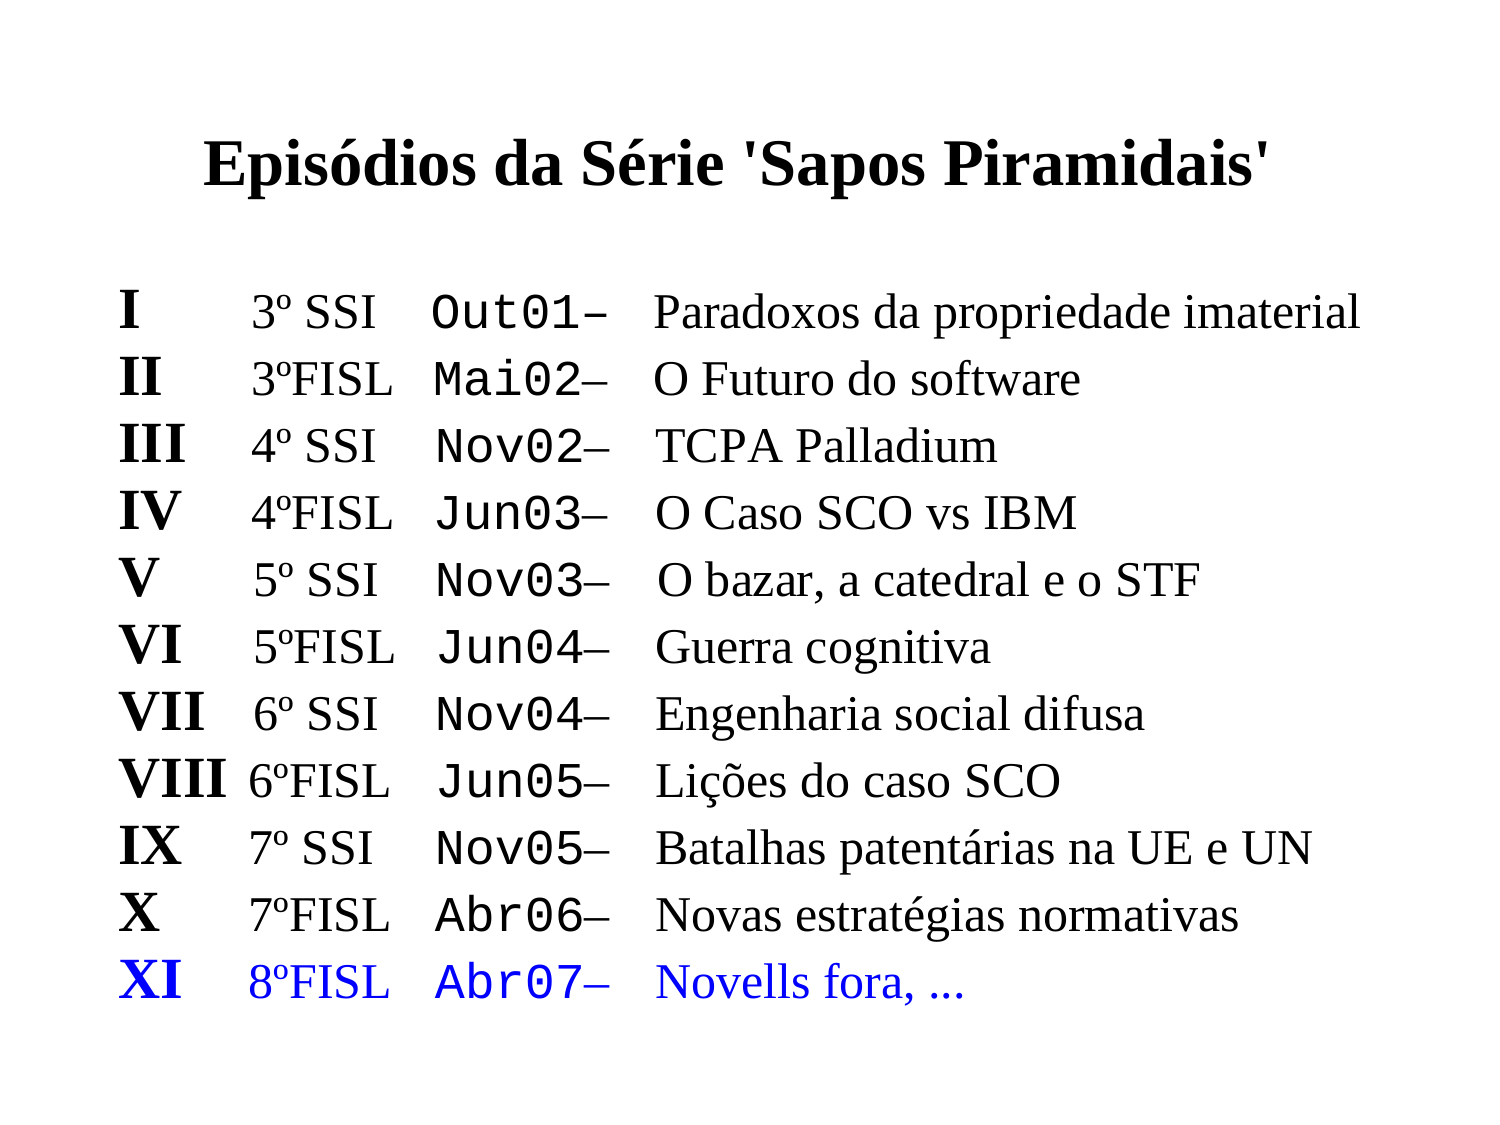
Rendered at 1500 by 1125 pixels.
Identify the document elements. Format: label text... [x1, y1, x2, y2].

text_box Episódios da Série 'Sapos Piramidais' [198, 125, 1278, 203]
text_box I 3º SSI Out01– Paradoxos da propriedade imaterial II 3ºFISL Mai02– O Futuro do software III 4º SSI Nov02– TCPA Palladium IV 4ºFISL Jun03– O Caso SCO vs IBM V 5º SSI Nov03– O bazar, a catedral e o STF VI 5ºFISL Jun04– Guerra cognitiva VII 6º SSI Nov04– Engenharia social difusa VIII 6ºFISL Jun05– Lições do caso SCO IX 7º SSI Nov05– Batalhas patentárias na UE e UN X 7ºFISL Abr06– Novas estratégias normativas XI 8ºFISL Abr07– Novells fora, ... [103, 269, 1409, 1022]
